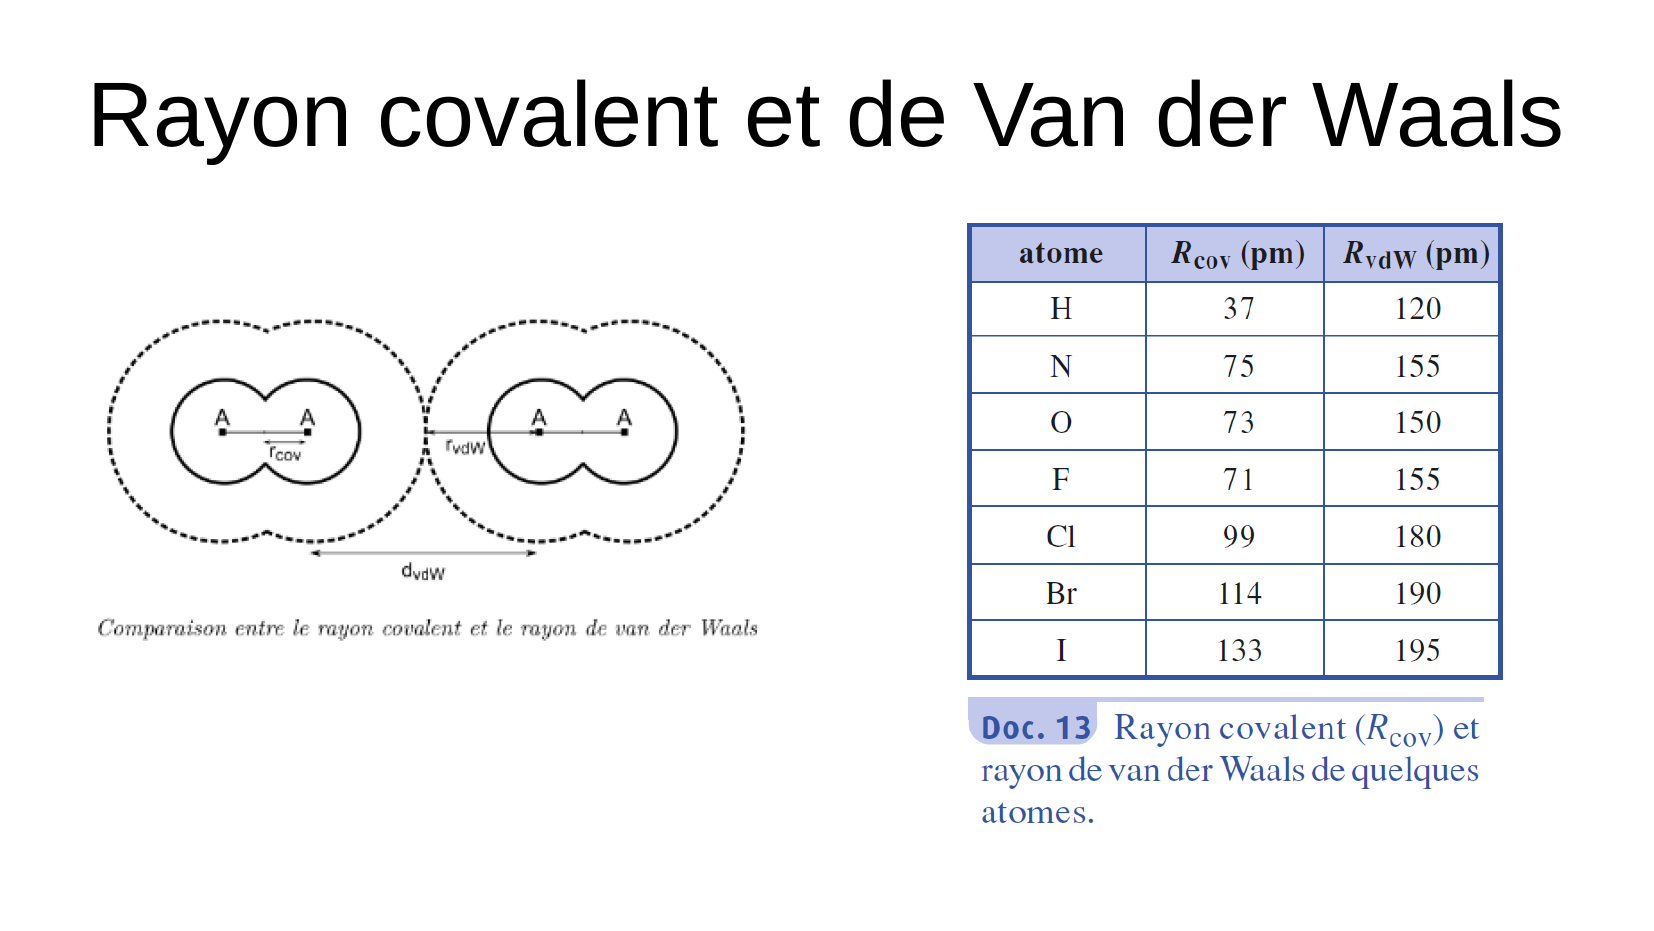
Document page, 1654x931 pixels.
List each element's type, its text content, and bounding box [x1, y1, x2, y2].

picture [946, 212, 1512, 835]
picture [45, 297, 804, 662]
title Rayon covalent et de Van der Waals [82, 37, 1571, 193]
